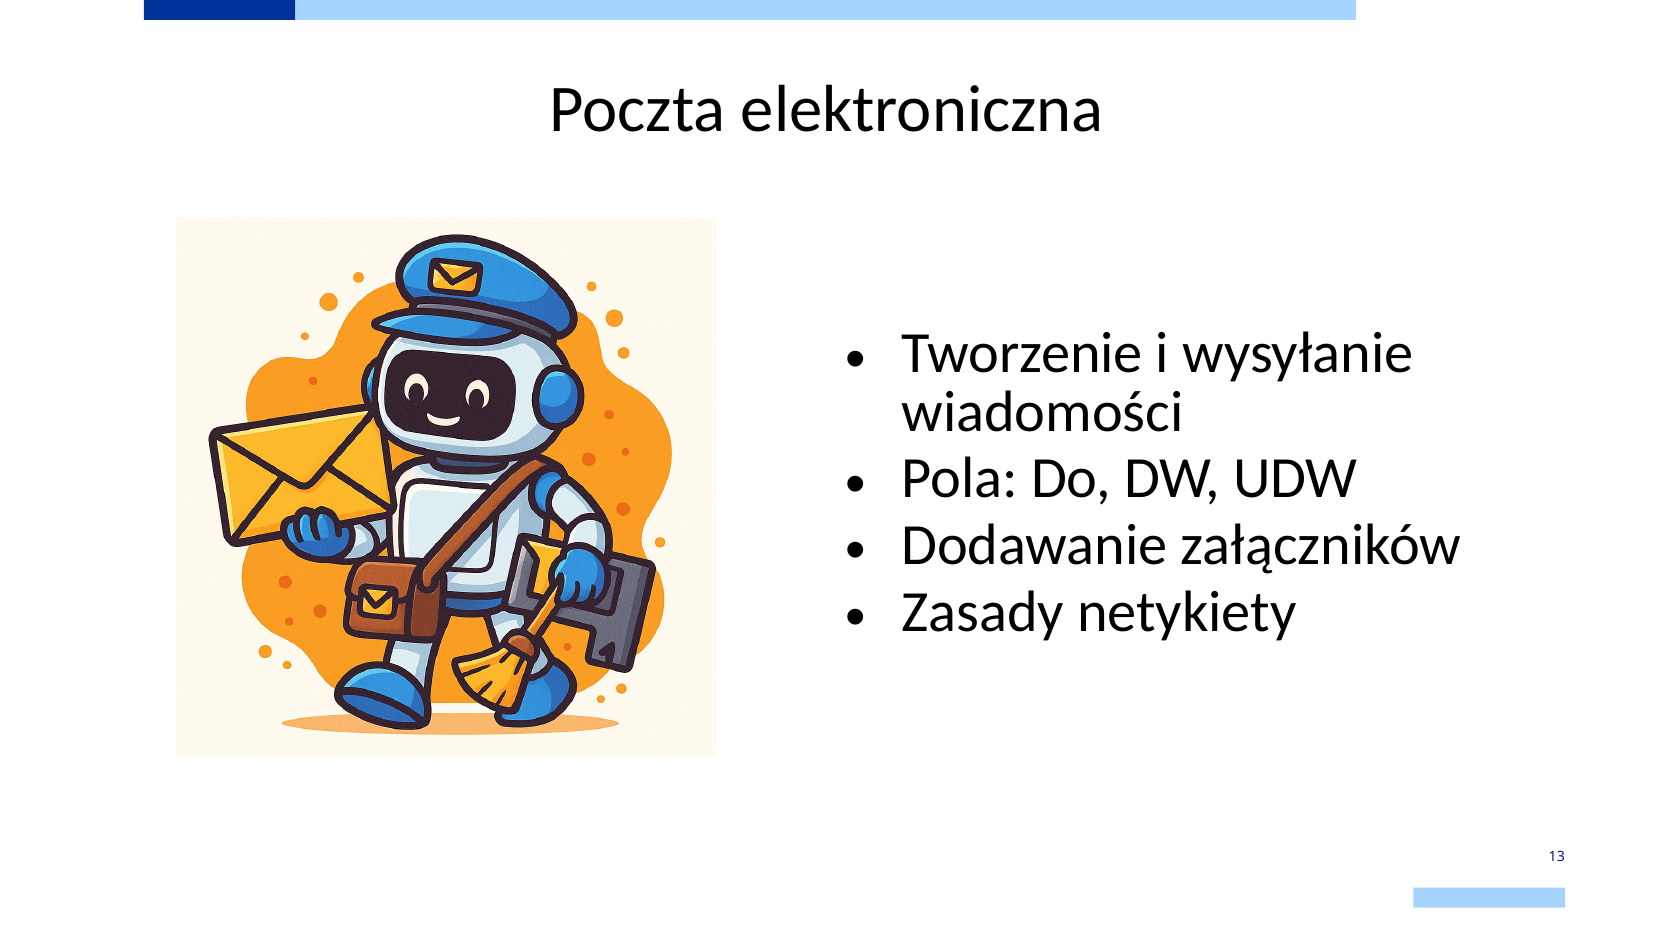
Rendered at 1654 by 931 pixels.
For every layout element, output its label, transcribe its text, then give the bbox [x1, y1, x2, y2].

list Tworzenie i wysyłanie wiadomości Pola: Do, DW, UDW Dodawanie załączników Zasady netykiety [845, 217, 1572, 758]
picture [176, 217, 716, 758]
title Poczta elektroniczna [82, 37, 1571, 193]
